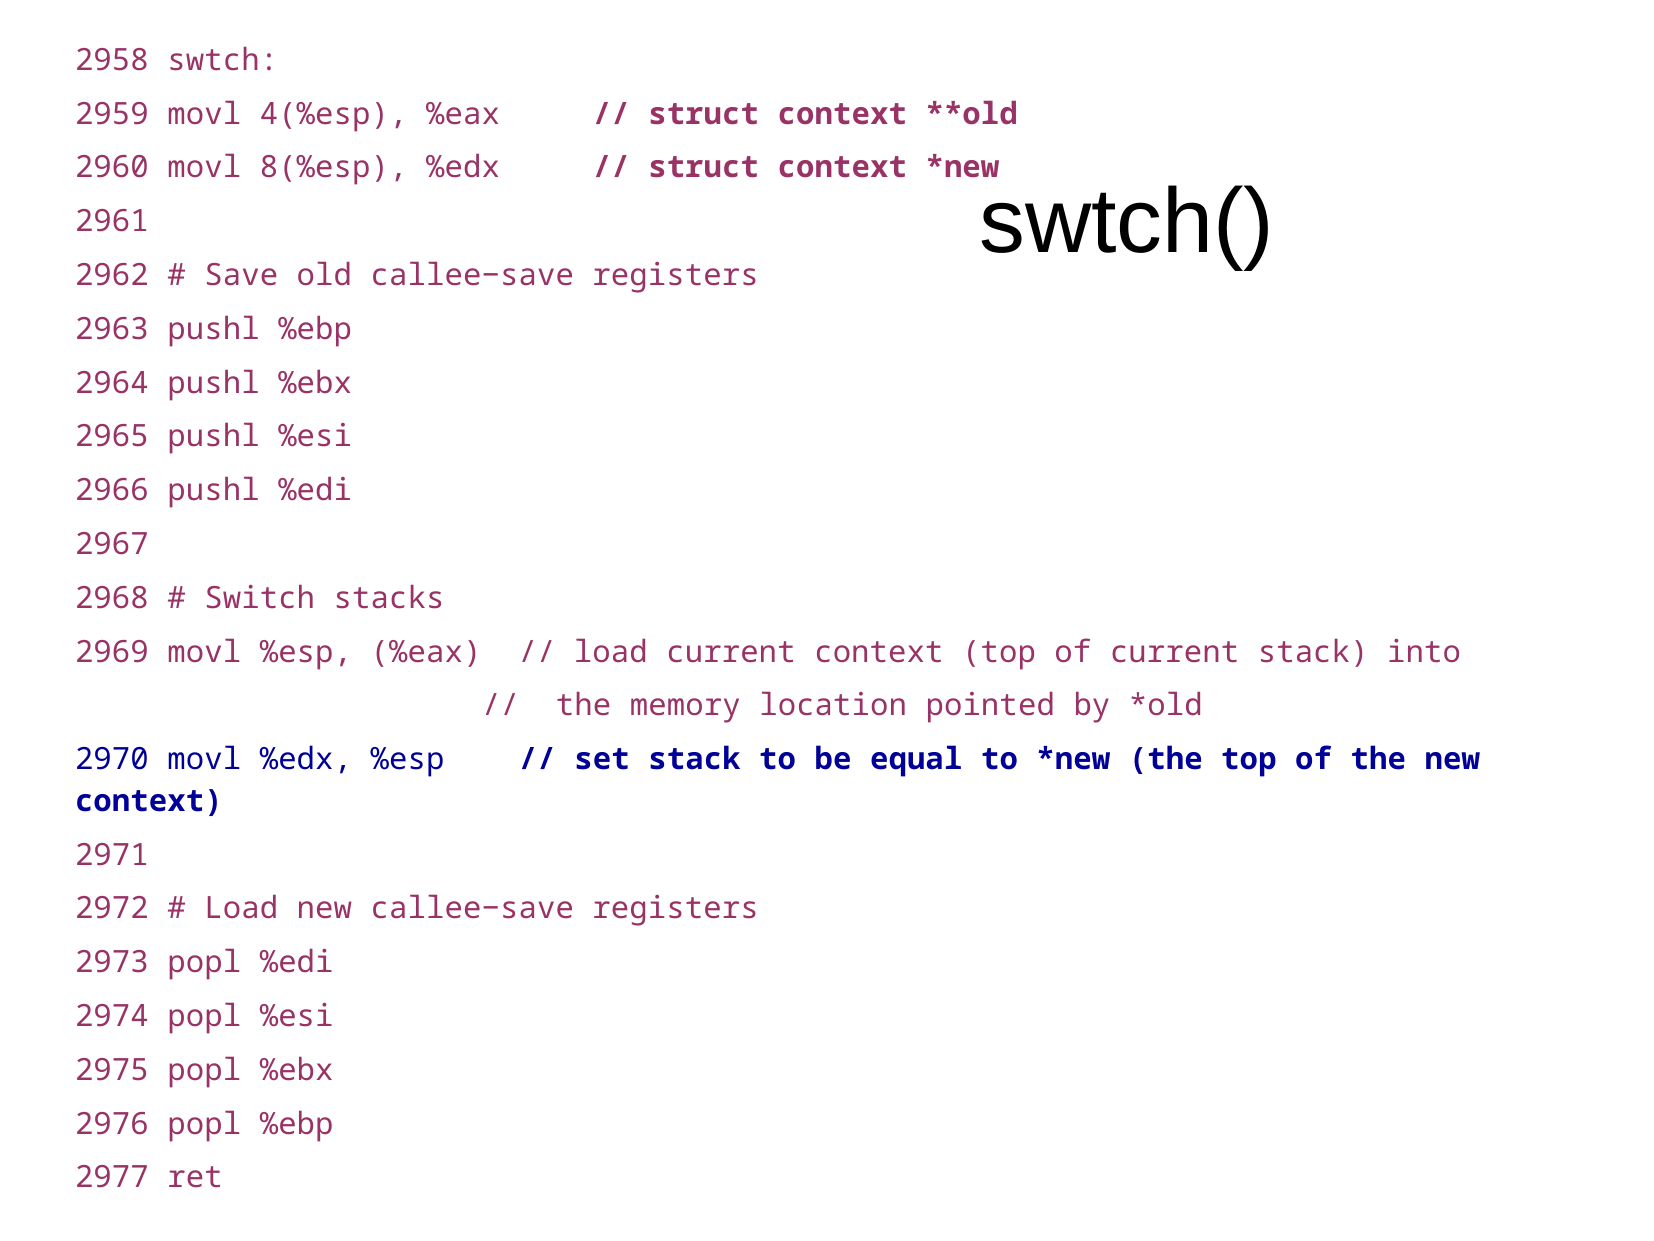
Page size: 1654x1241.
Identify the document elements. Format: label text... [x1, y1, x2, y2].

title swtch() [679, 117, 1576, 325]
list 2958 swtch: 2959 movl 4(%esp), %eax // struct context **old 2960 movl 8(%esp), %edx // struct context *new 2961 2962 # Save old callee−save registers 2963 pushl %ebp 2964 pushl %ebx 2965 pushl %esi 2966 pushl %edi 2967 2968 # Switch stacks 2969 movl %esp, (%eax) // load current context (top of current stack) into // the memory location pointed by *old 2970 movl %edx, %esp // set stack to be equal to *new (the top of the new context) 2971 2972 # Load new callee−save registers 2973 popl %edi 2974 popl %esi 2975 popl %ebx 2976 popl %ebp 2977 ret [75, 37, 1613, 1201]
